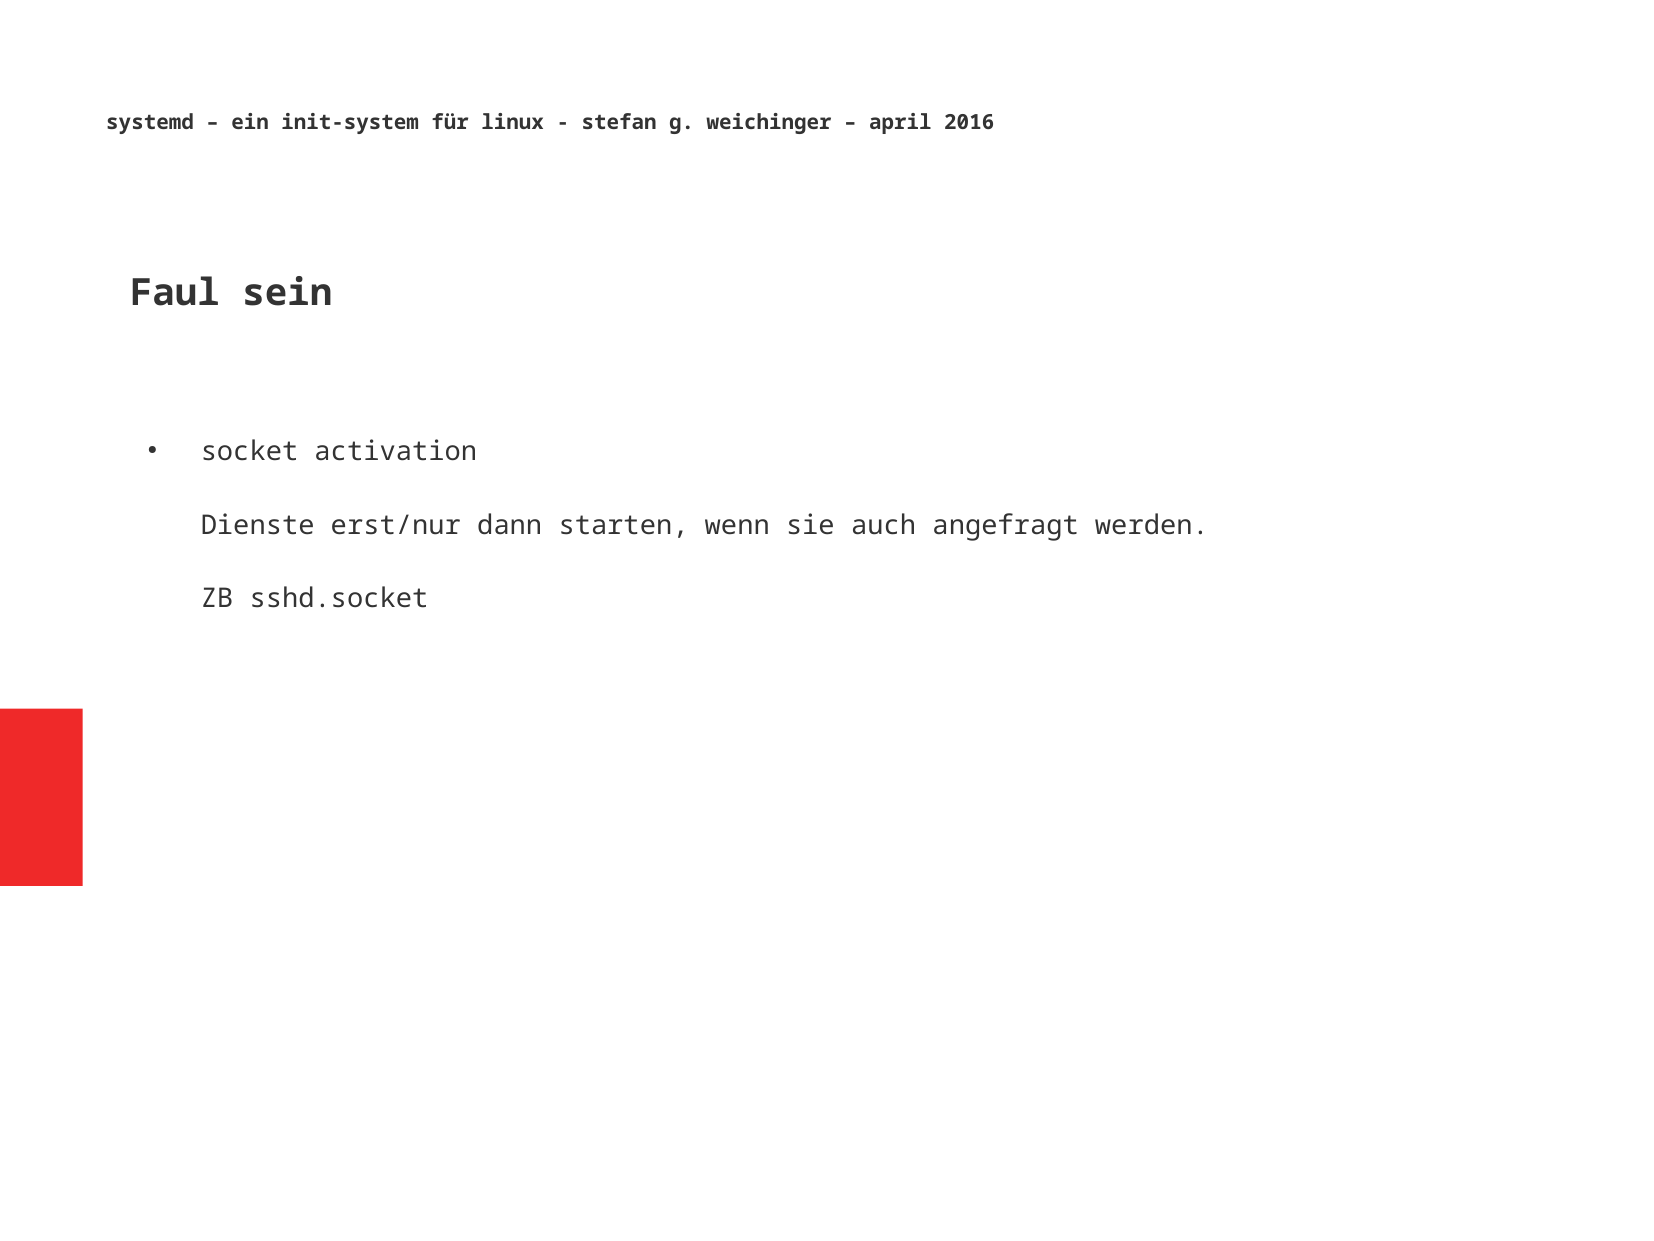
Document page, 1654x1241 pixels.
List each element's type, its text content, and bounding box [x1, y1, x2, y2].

title systemd – ein init-system für linux - stefan g. weichinger – april 2016 [106, 59, 1512, 184]
list Faul sein socket activation Dienste erst/nur dann starten, wenn sie auch angefragt werden. ZB sshd.socket [129, 181, 1536, 1111]
